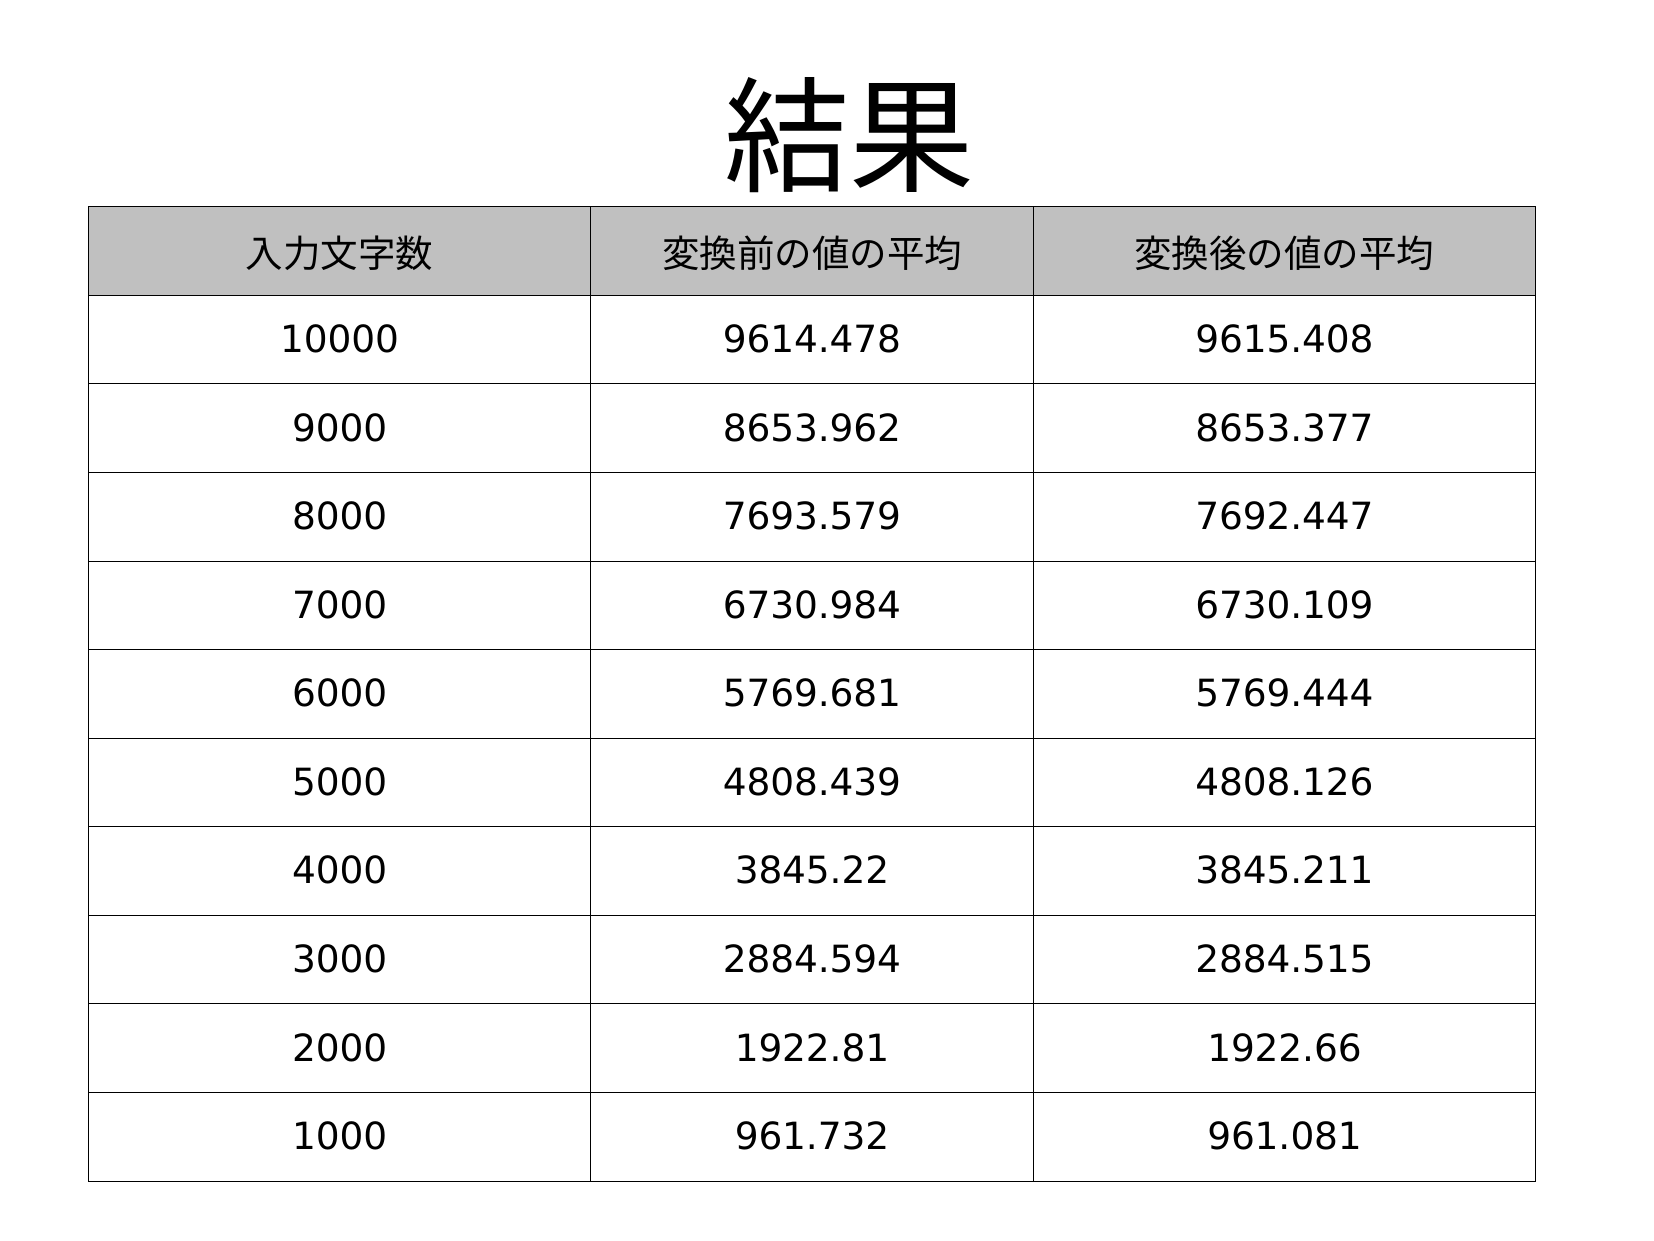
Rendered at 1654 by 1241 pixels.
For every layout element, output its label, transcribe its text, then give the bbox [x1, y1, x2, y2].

text_box 961.081 [1033, 1093, 1536, 1182]
text_box 10000 [88, 295, 590, 384]
text_box 5769.444 [1033, 650, 1536, 739]
text_box 8653.377 [1033, 384, 1536, 473]
text_box 1922.66 [1033, 1004, 1536, 1093]
text_box 1922.81 [590, 1004, 1033, 1093]
text_box 6000 [88, 650, 590, 739]
text_box 3845.22 [590, 827, 1033, 916]
text_box 4808.439 [590, 739, 1033, 827]
text_box 9000 [88, 384, 590, 473]
text_box 5000 [88, 739, 590, 827]
text_box 変換前の値の平均 [590, 206, 1033, 295]
text_box 1000 [88, 1092, 590, 1182]
text_box 7000 [88, 562, 590, 650]
text_box 5769.681 [590, 649, 1033, 739]
text_box 9615.408 [1034, 295, 1536, 384]
text_box 7693.579 [590, 473, 1033, 562]
text_box 9614.478 [590, 295, 1034, 384]
text_box 7692.447 [1033, 473, 1536, 562]
text_box 6730.984 [590, 562, 1033, 649]
text_box 結果 [88, 29, 1595, 207]
text_box 8653.962 [590, 384, 1033, 473]
text_box 961.732 [590, 1093, 1033, 1182]
text_box 2884.594 [590, 916, 1033, 1004]
text_box 3000 [88, 915, 590, 1003]
text_box 4808.126 [1033, 739, 1536, 827]
text_box 4000 [88, 827, 590, 915]
text_box 2000 [88, 1003, 590, 1092]
text_box 変換後の値の平均 [1033, 206, 1536, 295]
text_box 入力文字数 [88, 206, 590, 295]
text_box 8000 [88, 473, 590, 562]
text_box 6730.109 [1033, 562, 1536, 650]
text_box 3845.211 [1033, 827, 1536, 916]
text_box 2884.515 [1033, 916, 1536, 1004]
